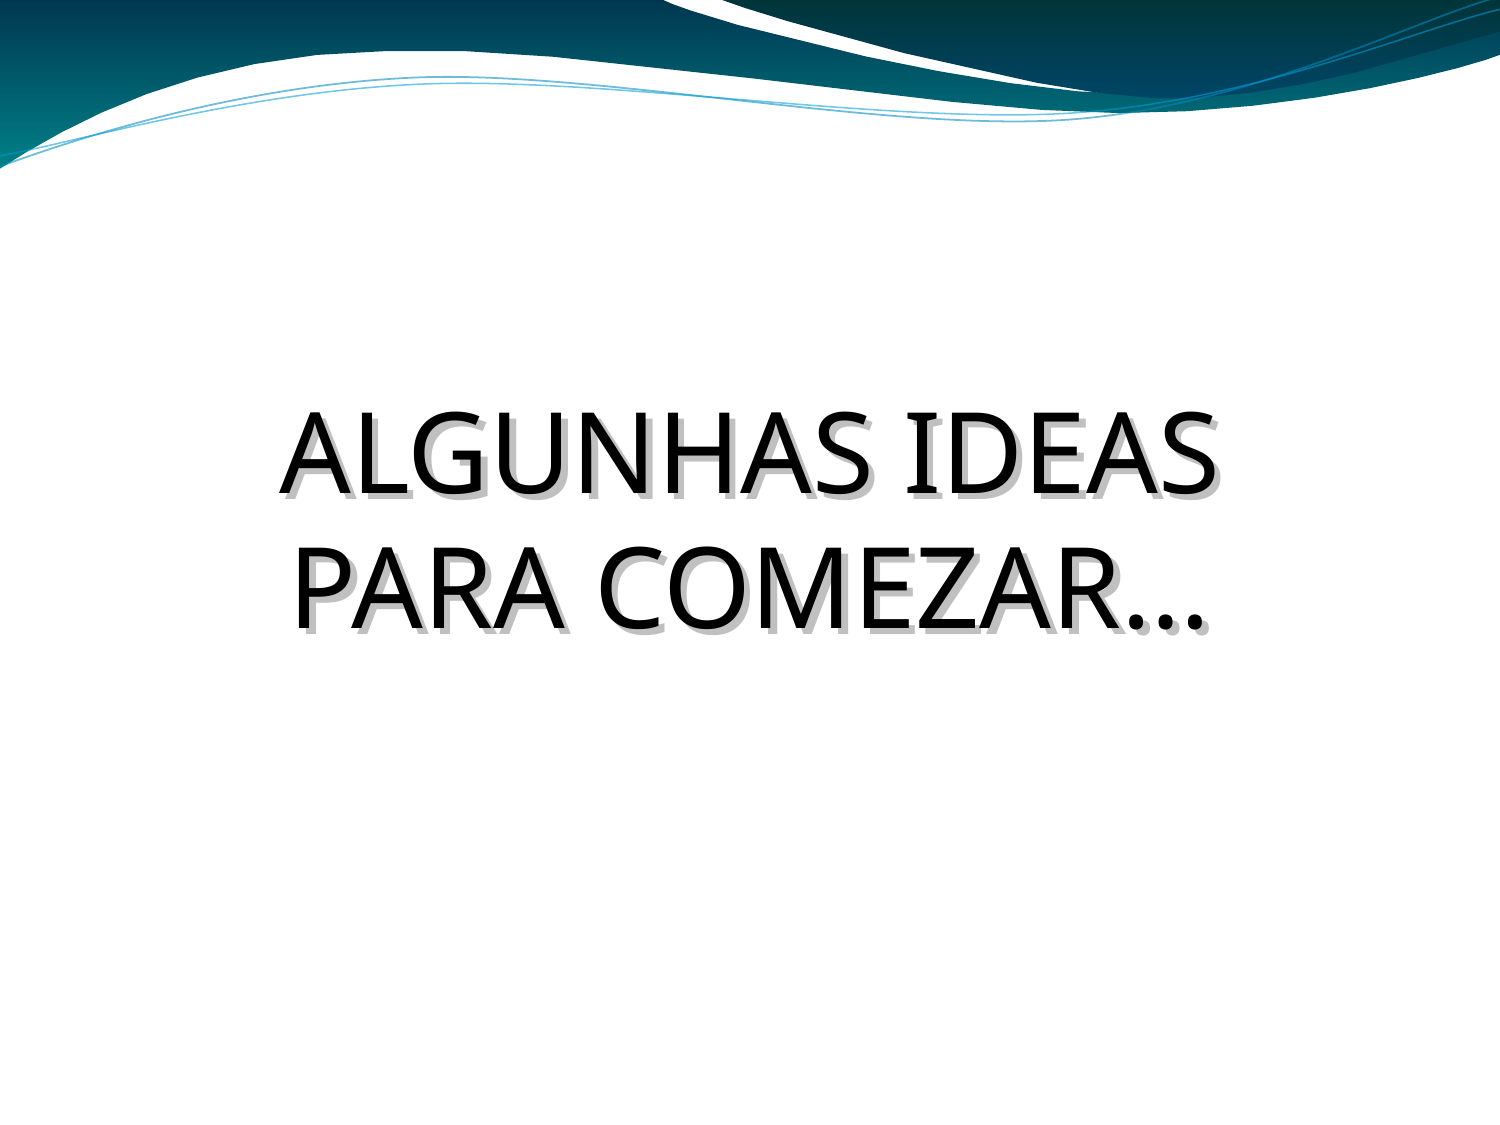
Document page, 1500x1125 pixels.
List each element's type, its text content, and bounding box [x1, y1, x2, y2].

text_box ALGUNHAS IDEAS PARA COMEZAR… [77, 373, 1423, 659]
